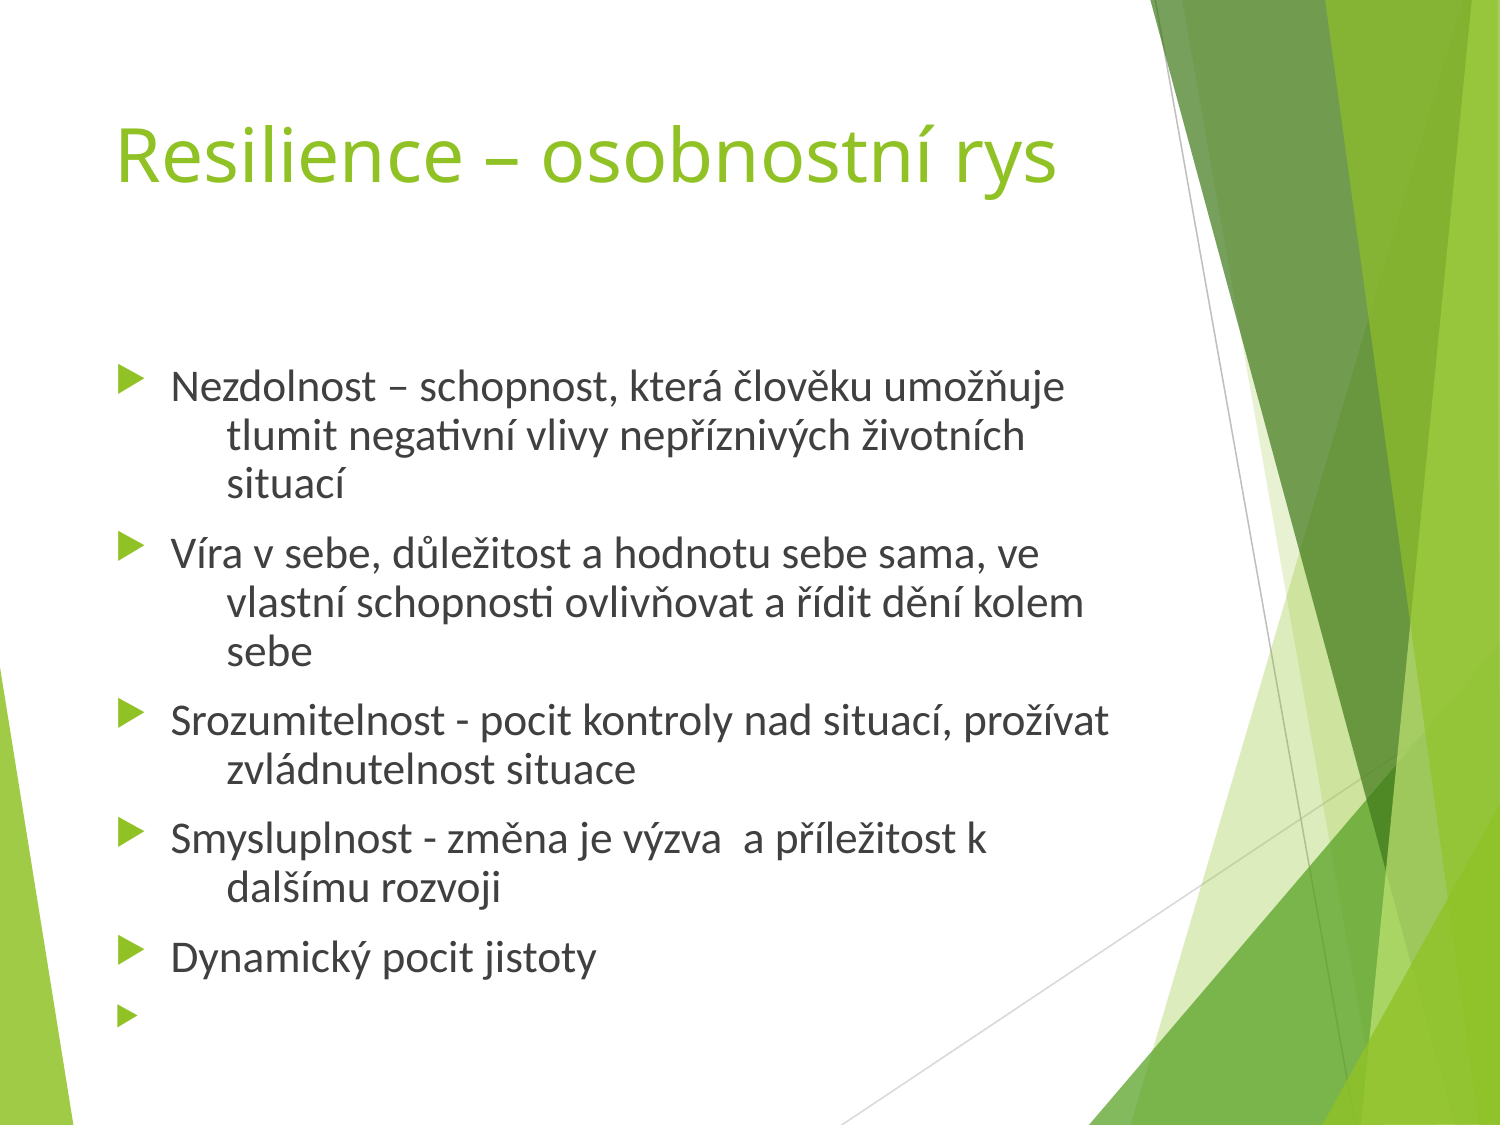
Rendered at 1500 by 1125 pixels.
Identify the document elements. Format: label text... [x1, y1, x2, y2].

title Resilience – osobnostní rys [99, 99, 1142, 317]
list Nezdolnost – schopnost, která člověku umožňuje tlumit negativní vlivy nepříznivých životních situací Víra v sebe, důležitost a hodnotu sebe sama, ve vlastní schopnosti ovlivňovat a řídit dění kolem sebe Srozumitelnost - pocit kontroly nad situací, prožívat zvládnutelnost situace Smysluplnost - změna je výzva a příležitost k dalšímu rozvoji Dynamický pocit jistoty [99, 354, 1142, 992]
